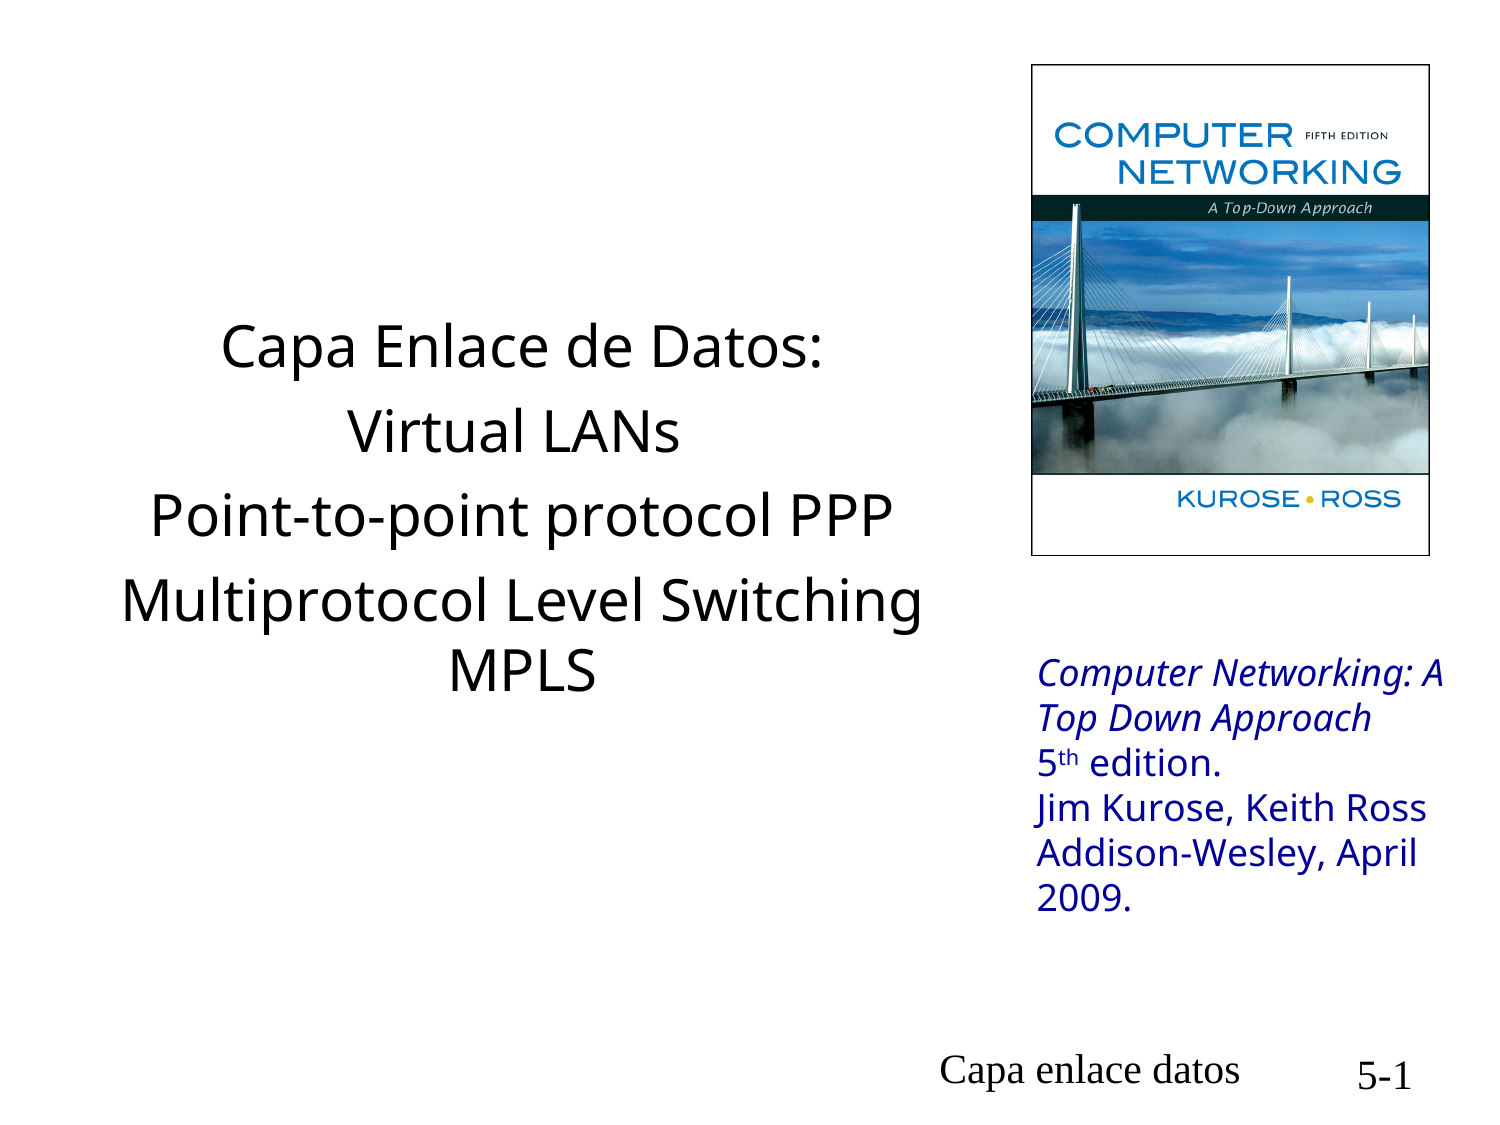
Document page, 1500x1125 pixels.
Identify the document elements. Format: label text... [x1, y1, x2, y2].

picture [1031, 64, 1430, 556]
text_box Computer Networking: A Top Down Approach 5th edition. Jim Kurose, Keith Ross Addison-Wesley, April 2009. [1021, 571, 1470, 1042]
subtitle Capa Enlace de Datos: Virtual LANs Point-to-point protocol PPP Multiprotocol Level Switching MPLS [87, 104, 958, 908]
